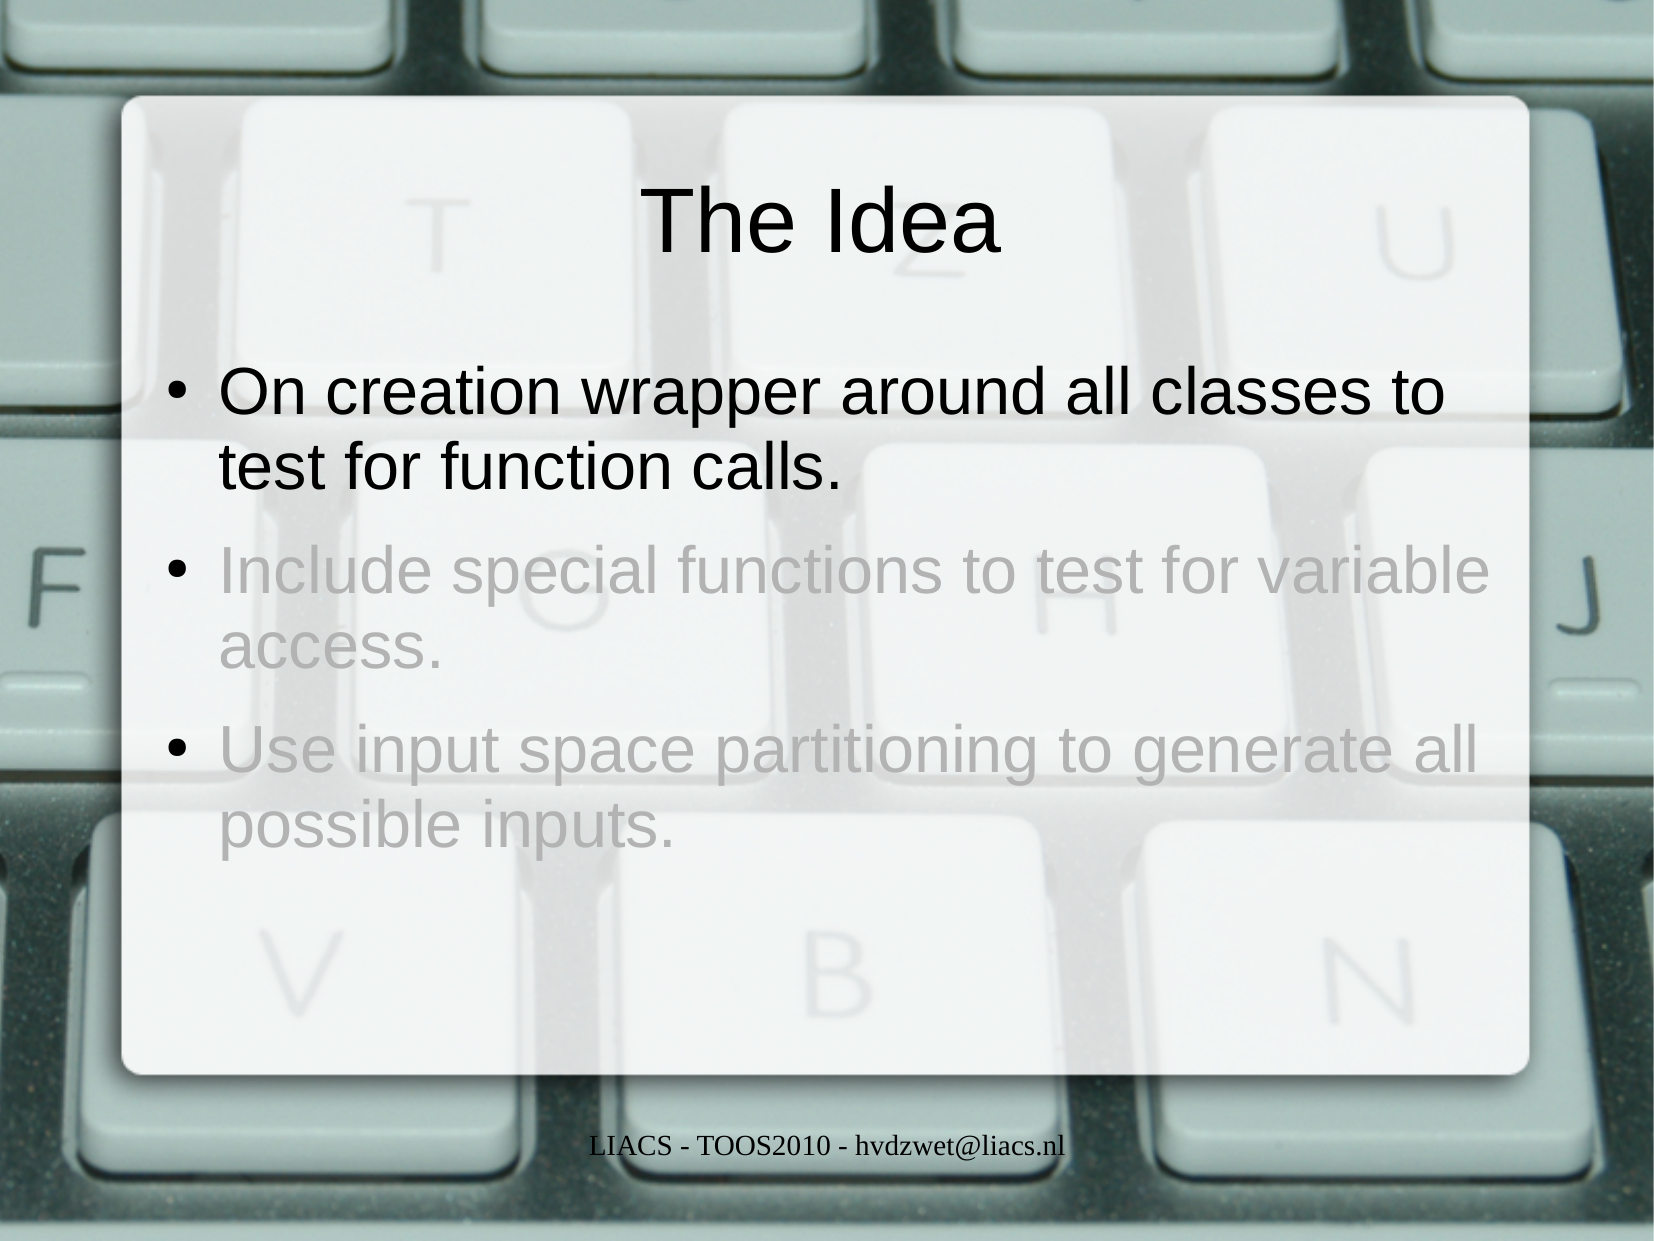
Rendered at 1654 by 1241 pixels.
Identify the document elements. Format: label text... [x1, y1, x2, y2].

picture [0, 0, 1654, 1241]
list On creation wrapper around all classes to test for function calls. Include special functions to test for variable access. Use input space partitioning to generate all possible inputs. [147, 354, 1506, 1159]
title The Idea [135, 125, 1506, 318]
